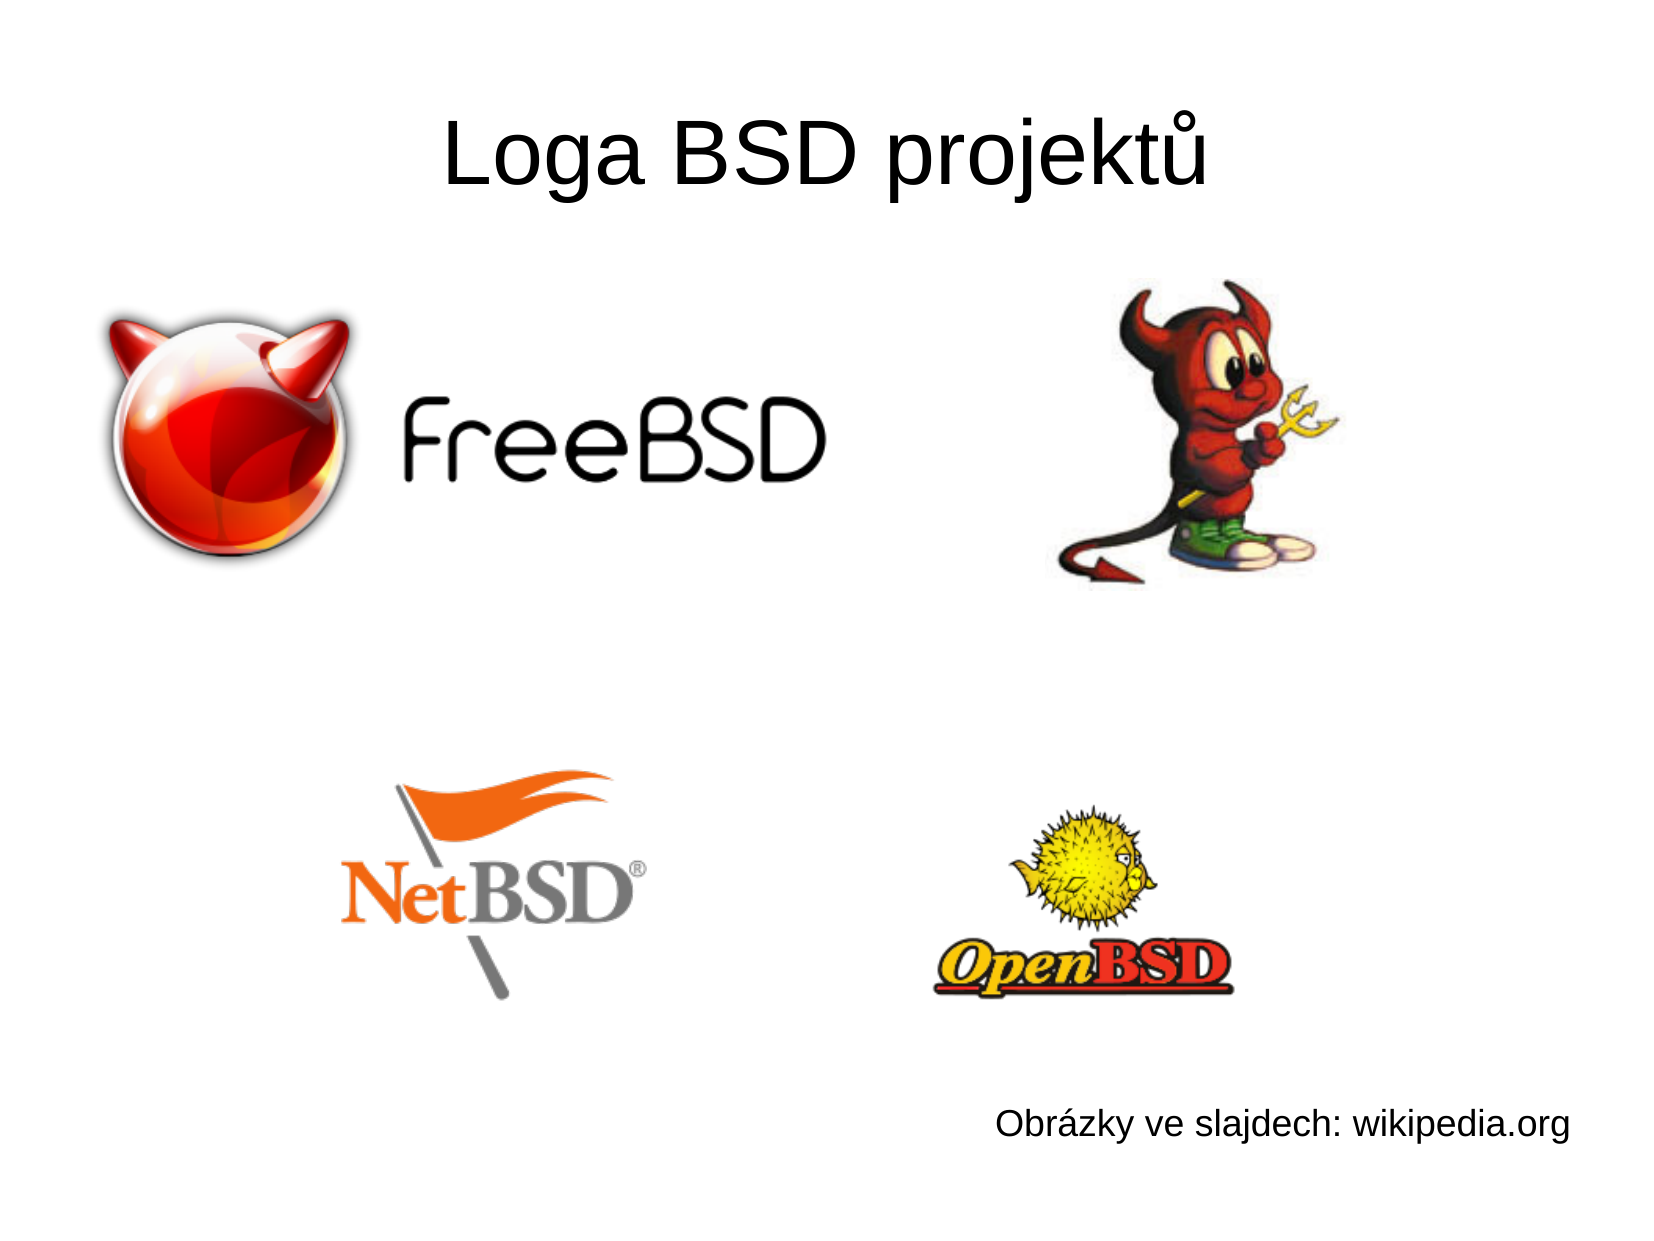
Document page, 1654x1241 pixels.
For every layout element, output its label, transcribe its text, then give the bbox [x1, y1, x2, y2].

picture [1045, 278, 1359, 591]
title Loga BSD projektů [82, 49, 1571, 257]
picture [68, 265, 886, 593]
picture [337, 767, 650, 1003]
text_box Obrázky ve slajdech: wikipedia.org [944, 1094, 1585, 1152]
picture [927, 799, 1241, 1004]
